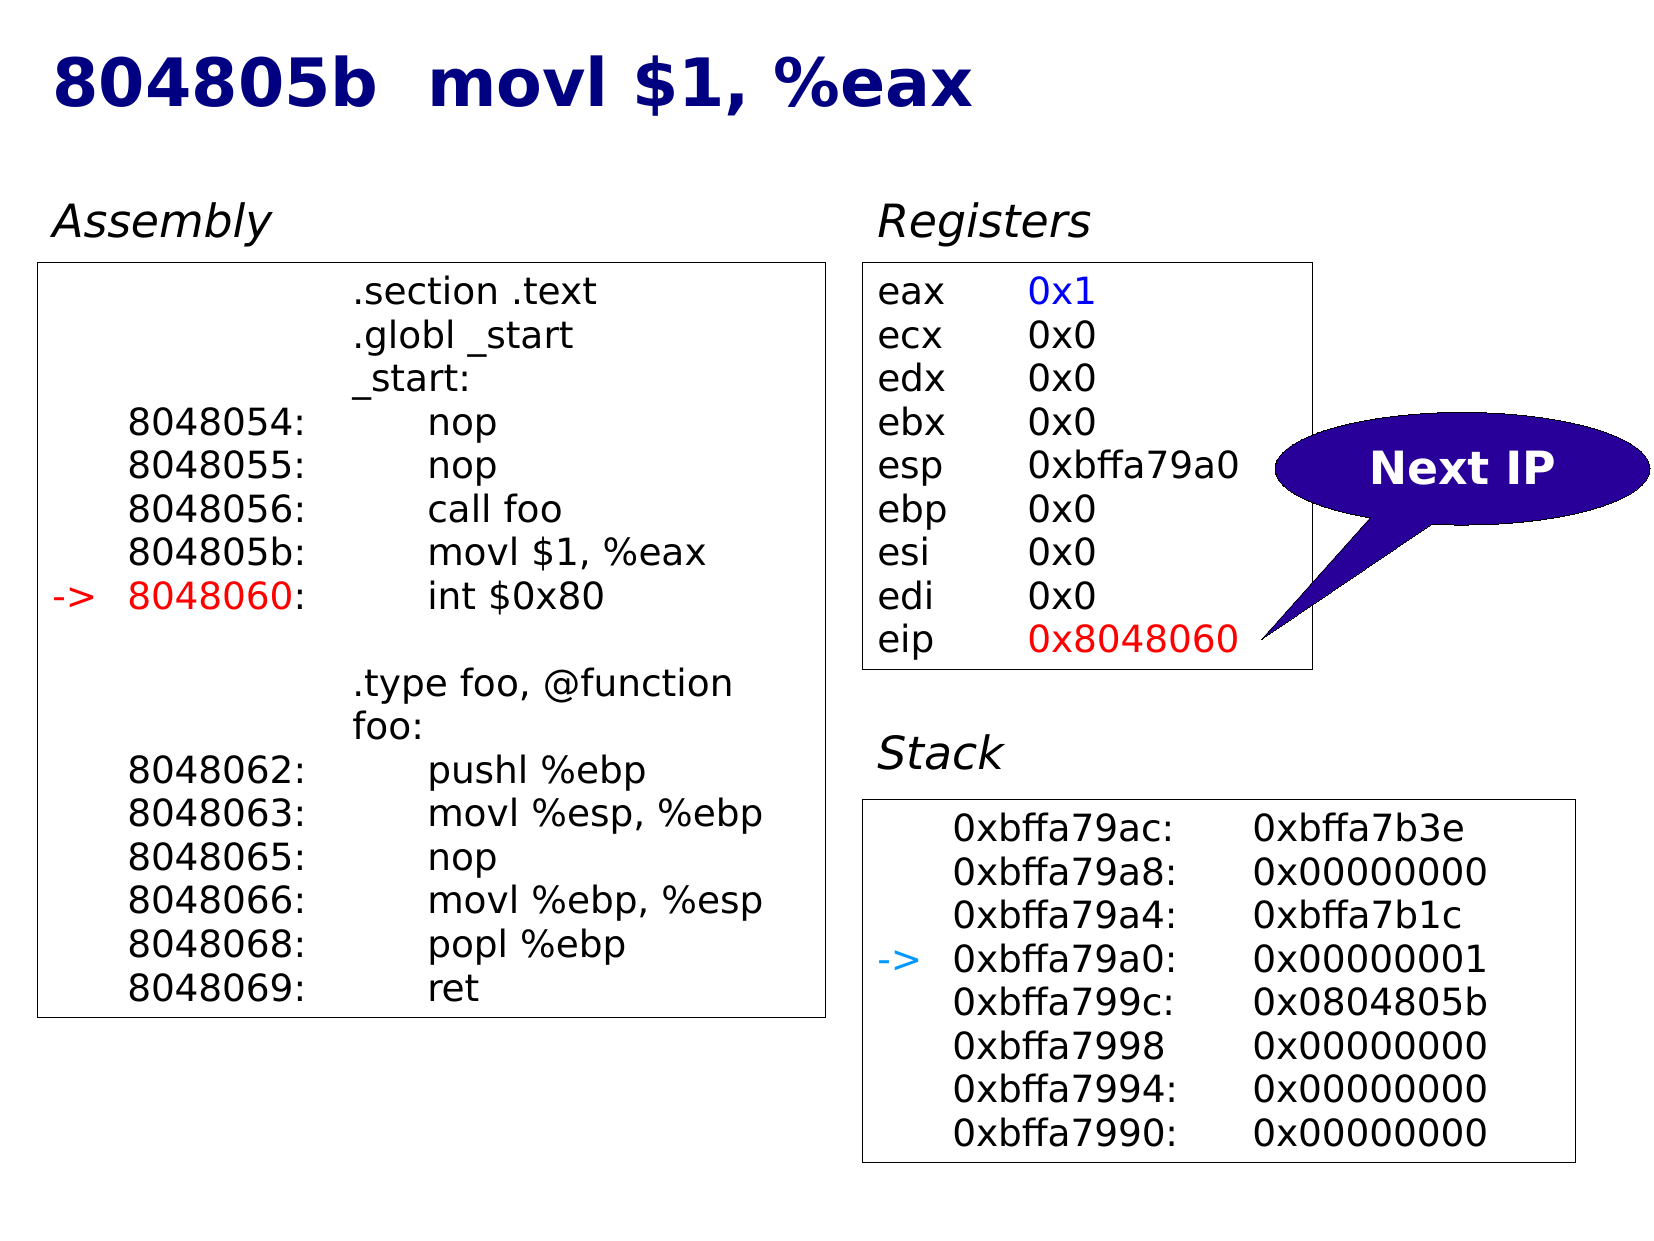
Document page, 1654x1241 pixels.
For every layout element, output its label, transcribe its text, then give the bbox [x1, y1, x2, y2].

text_box 804805b movl $1, %eax [37, 37, 1088, 131]
text_box 0xbffa79ac: 0xbffa7b3e 0xbffa79a8: 0x00000000 0xbffa79a4: 0xbffa7b1c -> 0xbffa79a0: 0x00000001 0xbffa799c: 0x0804805b 0xbffa7998 0x00000000 0xbffa7994: 0x00000000 0xbffa7990: 0x00000000 [862, 799, 1576, 1163]
text_box .section .text .globl _start _start: 8048054: nop 8048055: nop 8048056: call foo 804805b: movl $1, %eax -> 8048060: int $0x80 .type foo, @function foo: 8048062: pushl %ebp 8048063: movl %esp, %ebp 8048065: nop 8048066: movl %ebp, %esp 8048068: popl %ebp 8048069: ret [37, 262, 826, 1018]
text_box Stack [862, 719, 1051, 788]
text_box Registers [862, 187, 1126, 256]
text_box Next IP [1261, 412, 1651, 640]
text_box eax 0x1 ecx 0x0 edx 0x0 ebx 0x0 esp 0xbffa79a0 ebp 0x0 esi 0x0 edi 0x0 eip 0x8048060 [862, 262, 1313, 670]
text_box Assembly [37, 187, 301, 256]
